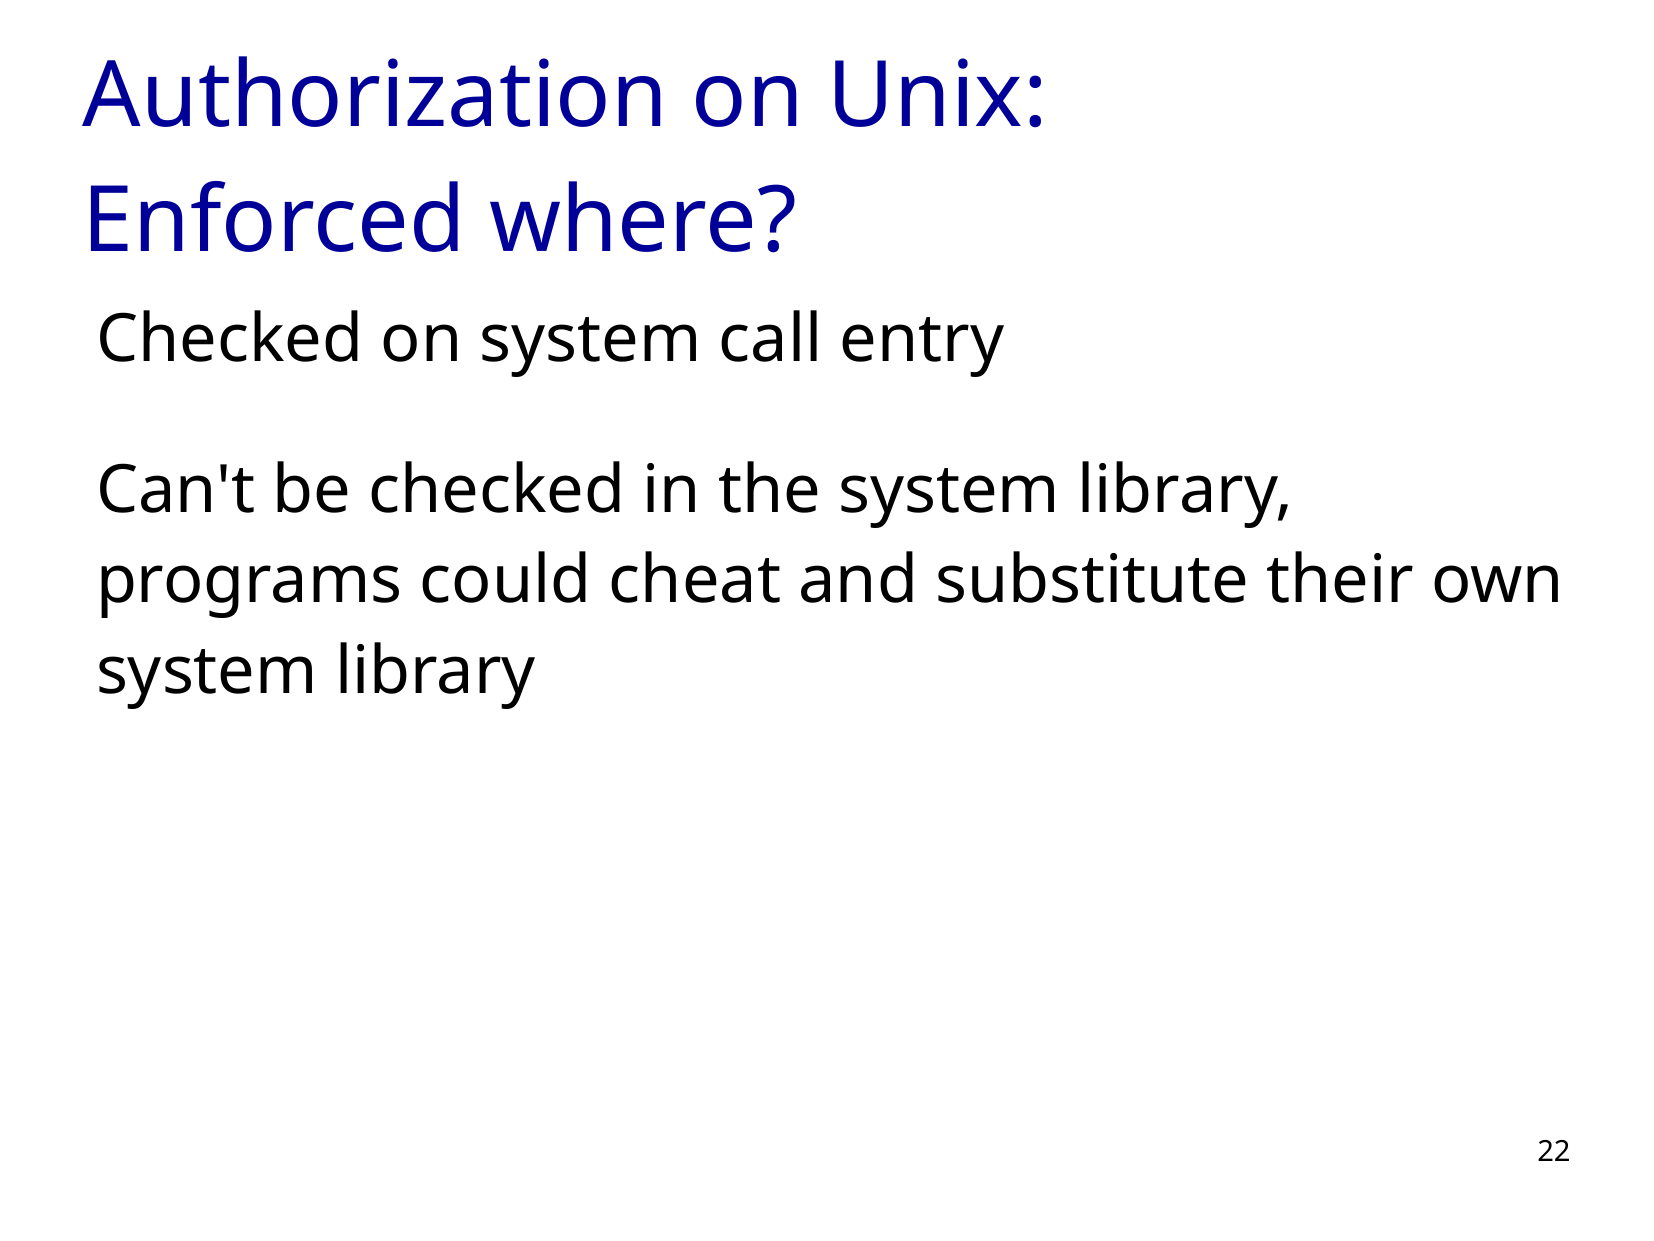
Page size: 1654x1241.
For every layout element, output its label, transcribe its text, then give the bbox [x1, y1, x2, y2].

title Authorization on Unix: Enforced where? [82, 49, 1571, 257]
list Checked on system call entry Can't be checked in the system library, programs could cheat and substitute their own system library [60, 290, 1571, 1096]
